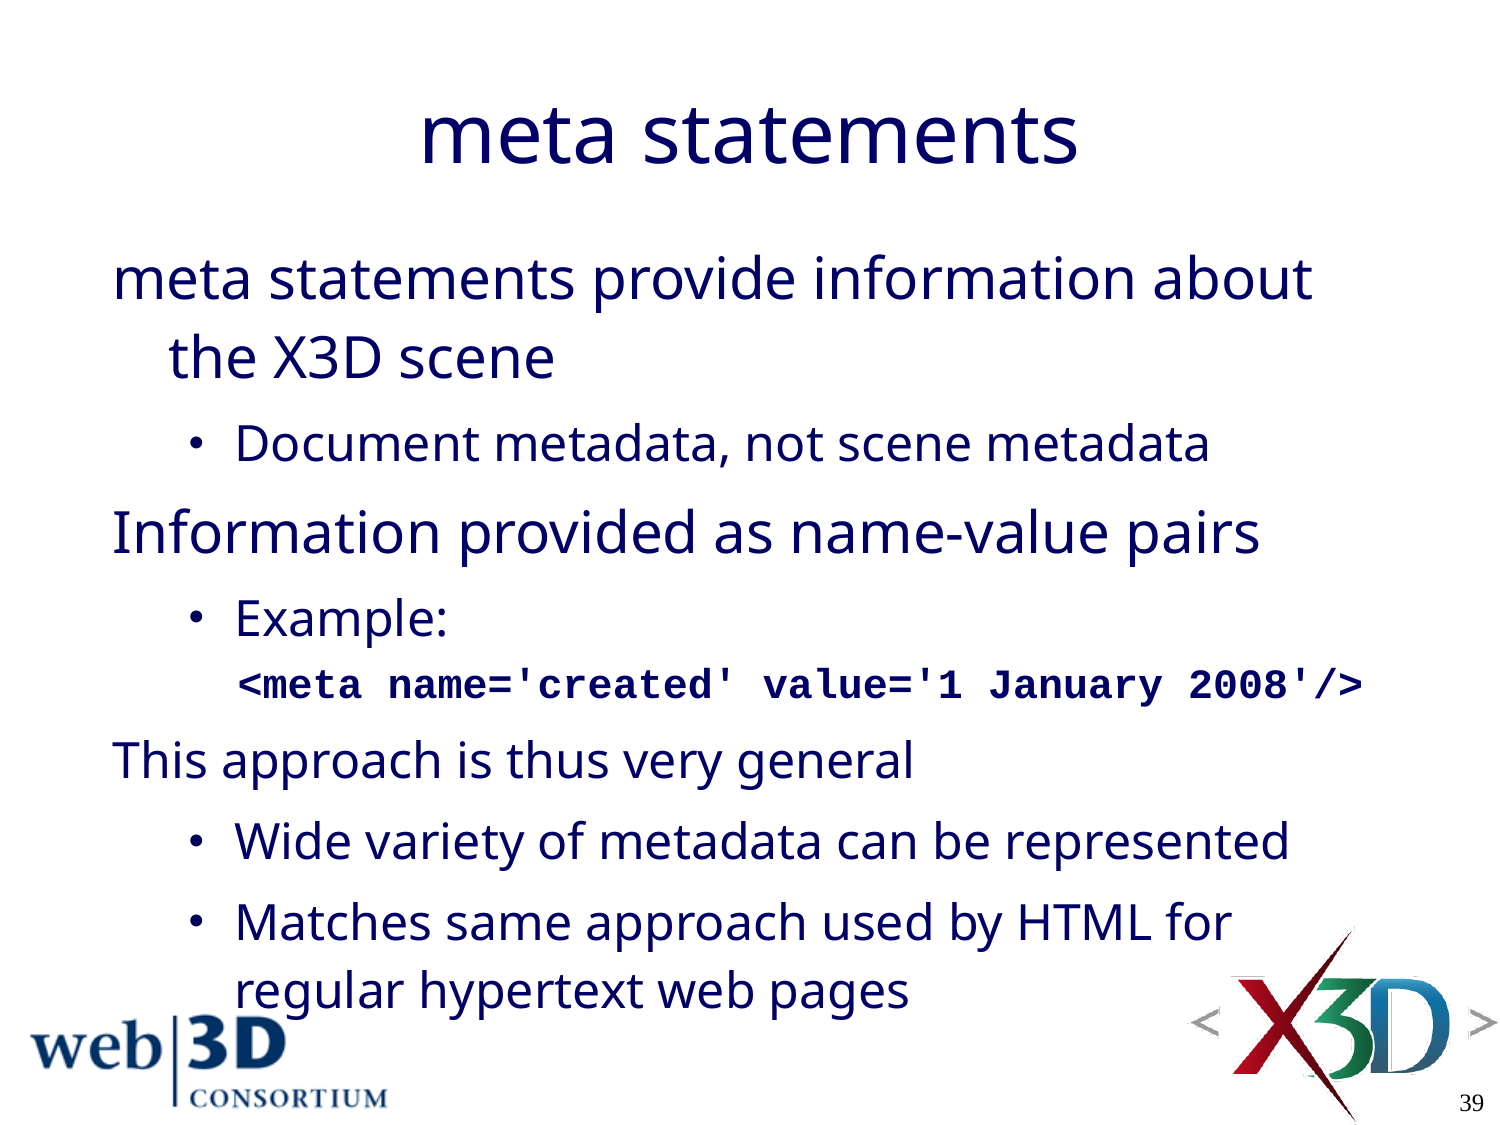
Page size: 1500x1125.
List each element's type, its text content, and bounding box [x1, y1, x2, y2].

picture [290, 998, 304, 1005]
picture [1187, 926, 1500, 1125]
picture [12, 998, 413, 1118]
title meta statements [112, 44, 1388, 218]
picture [321, 998, 335, 1005]
picture [364, 998, 377, 1005]
list meta statements provide information about the X3D scene Document metadata, not scene metadata Information provided as name-value pairs Example: <meta name='created' value='1 January 2008'/> This approach is thus very general Wide variety of metadata can be represented Matches same approach used by HTML for regular hypertext web pages [112, 237, 1388, 986]
